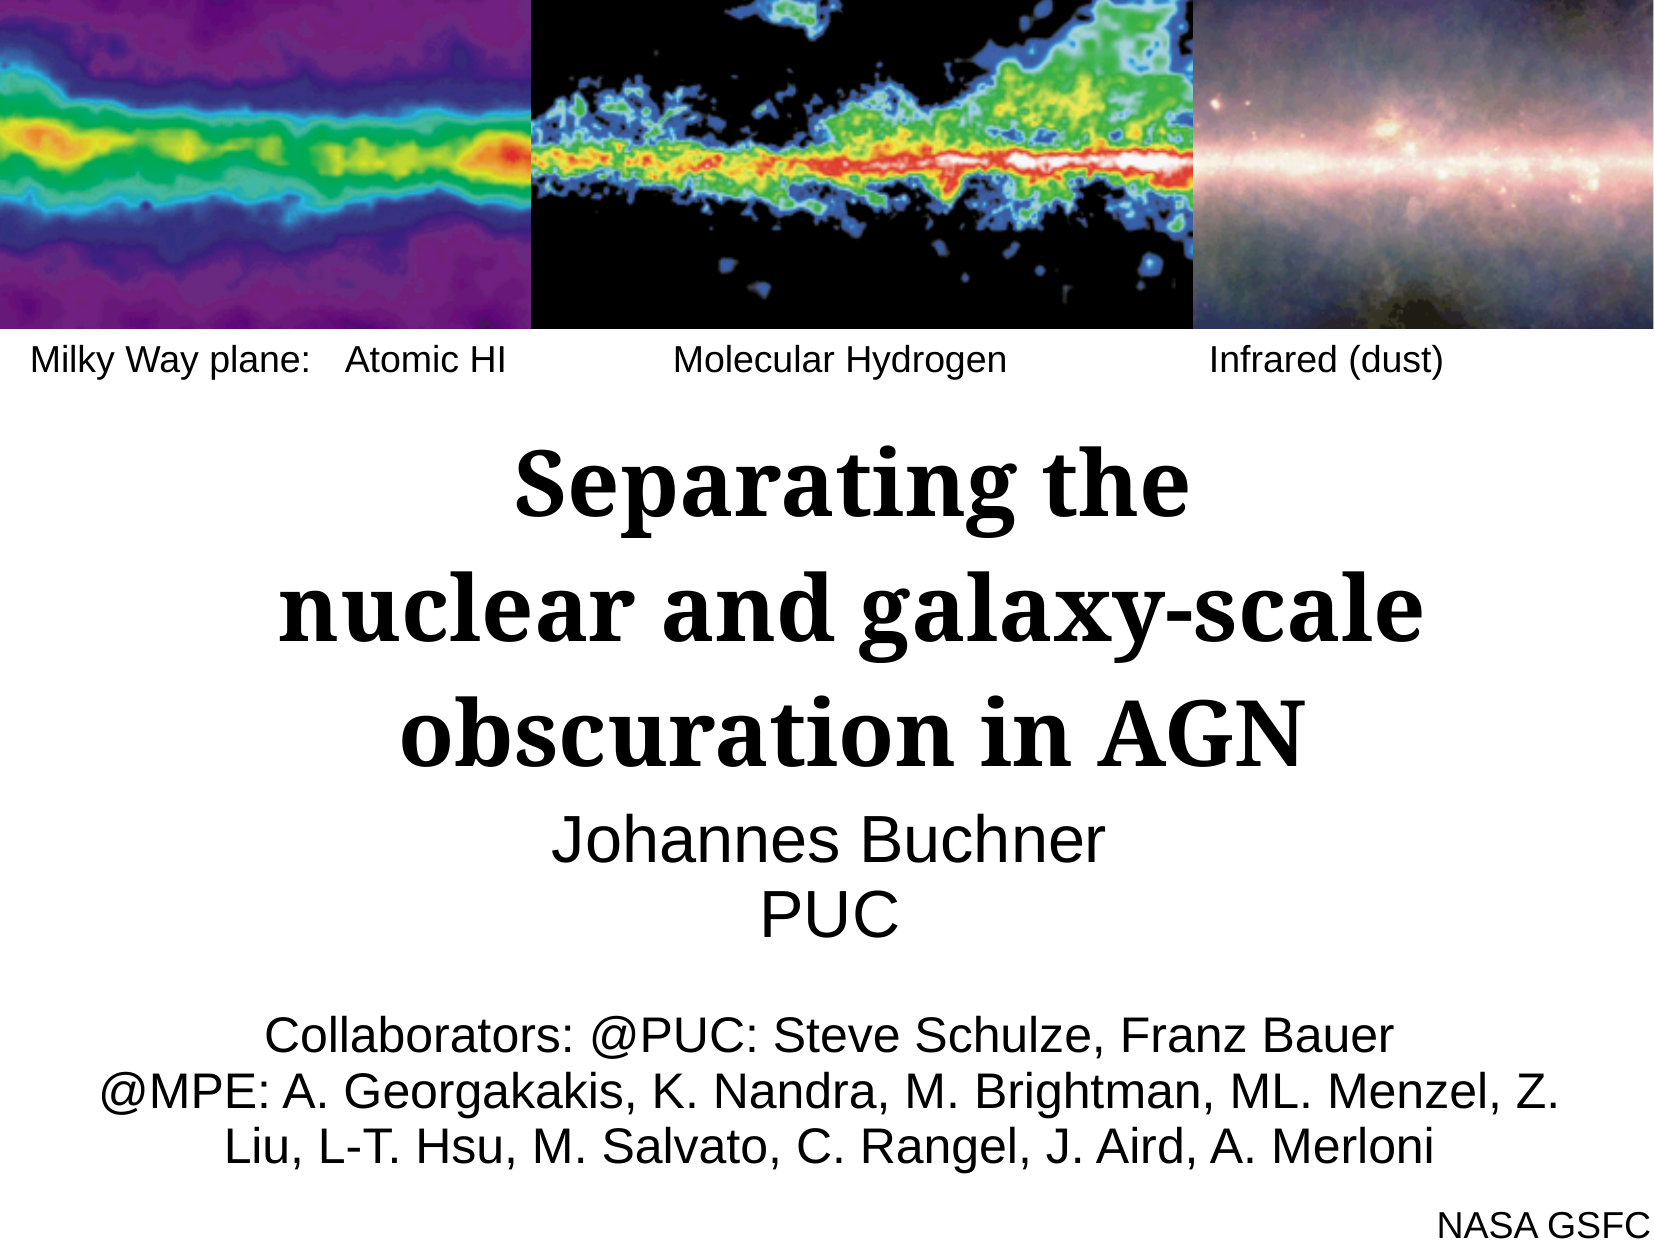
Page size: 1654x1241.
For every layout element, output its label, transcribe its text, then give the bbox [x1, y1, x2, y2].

picture [0, 0, 1654, 329]
text_box Atomic HI [361, 331, 571, 389]
text_box Johannes Buchner PUC Collaborators: @PUC: Steve Schulze, Franz Bauer @MPE: A. Georgakakis, K. Nandra, M. Brightman, ML. Menzel, Z. Liu, L-T. Hsu, M. Salvato, C. Rangel, J. Aird, A. Merloni [77, 645, 1582, 1238]
text_box Infrared (dust) [1194, 331, 1654, 515]
text_box Molecular Hydrogen [658, 331, 1154, 515]
text_box Milky Way plane: [15, 331, 361, 431]
text_box NASA GSFC [1421, 1196, 1654, 1241]
title Separating the nuclear and galaxy-scale obscuration in AGN [71, 411, 1636, 802]
